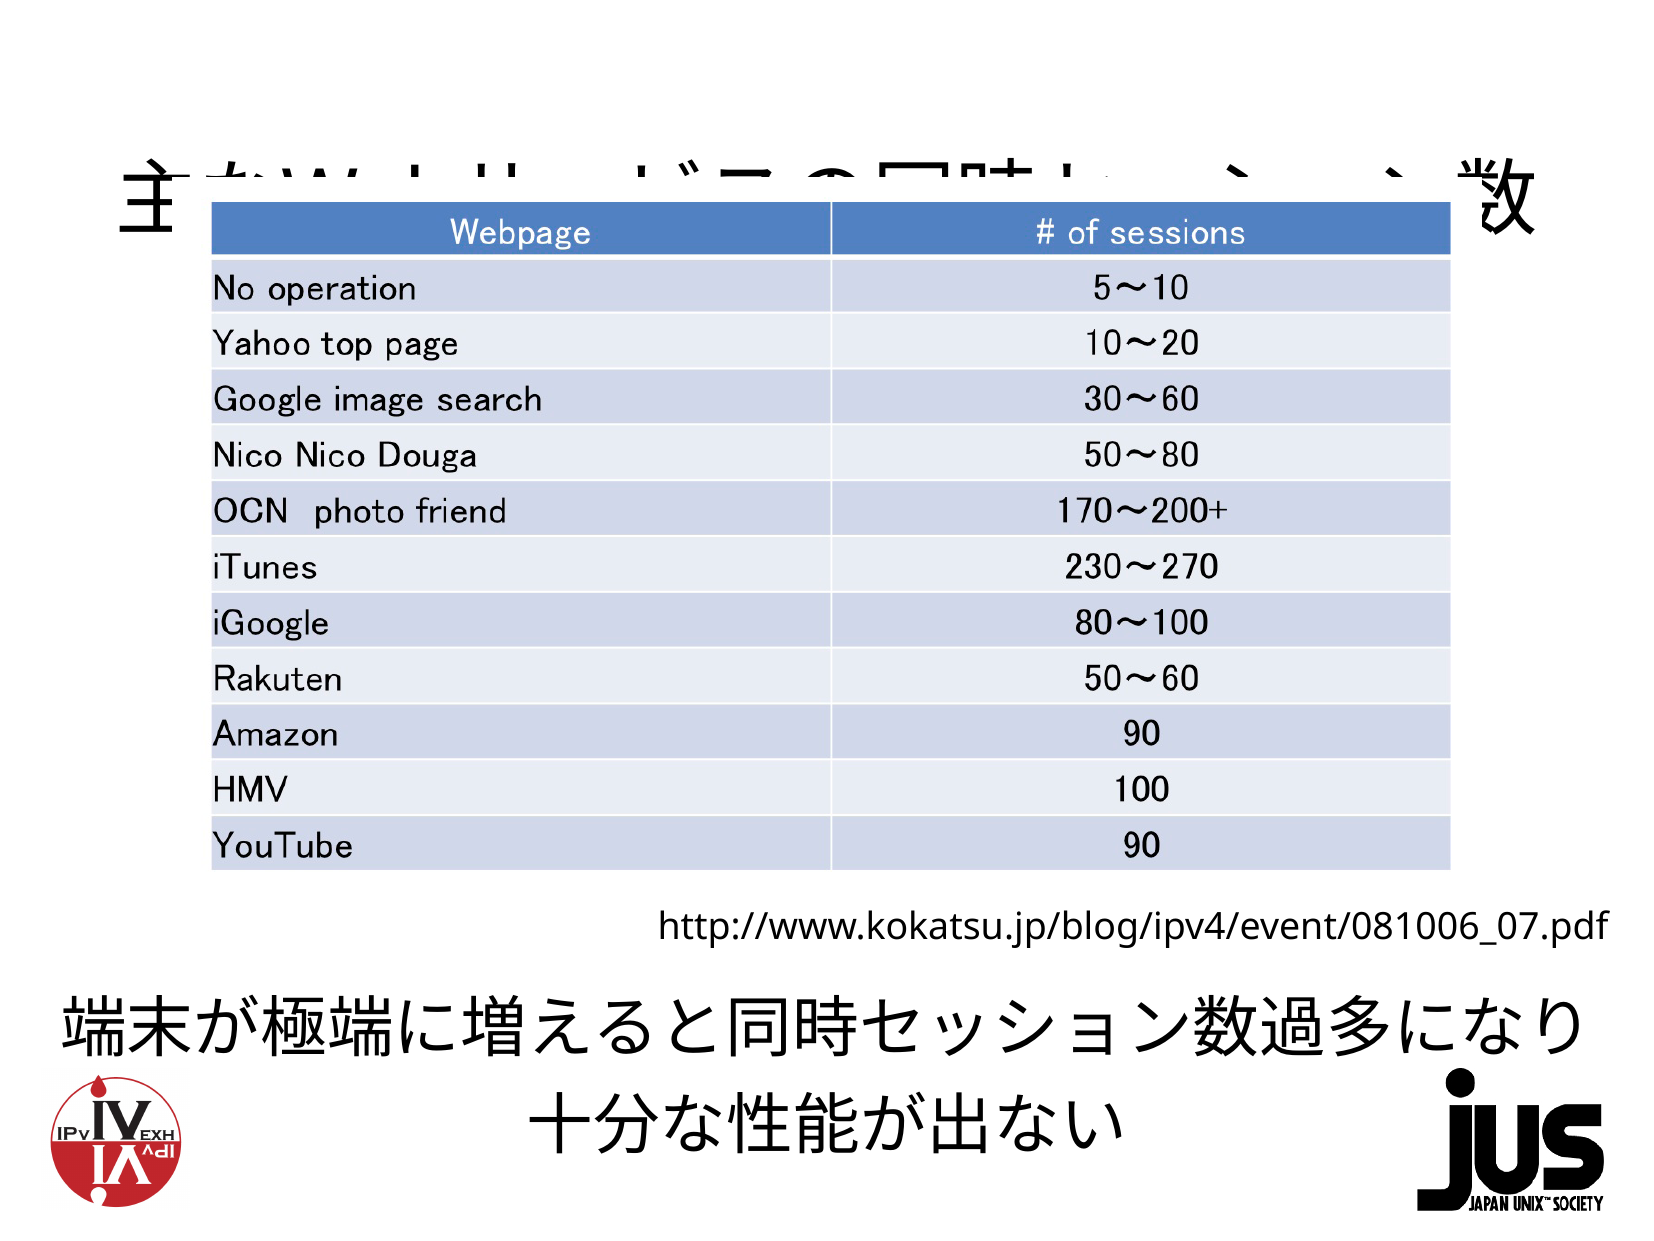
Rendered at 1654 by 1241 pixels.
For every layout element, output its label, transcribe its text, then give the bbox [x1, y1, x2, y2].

text_box http://www.kokatsu.jp/blog/ipv4/event/081006_07.pdf [561, 892, 1625, 975]
text_box 端末が極端に増えると同時セッション数過多になり 十分な性能が出ない [59, 998, 1595, 1143]
picture [172, 177, 1482, 886]
title 主なWebサービスの同時セッション数 [82, 56, 1571, 207]
picture [41, 1068, 190, 1210]
picture [1417, 1068, 1604, 1211]
